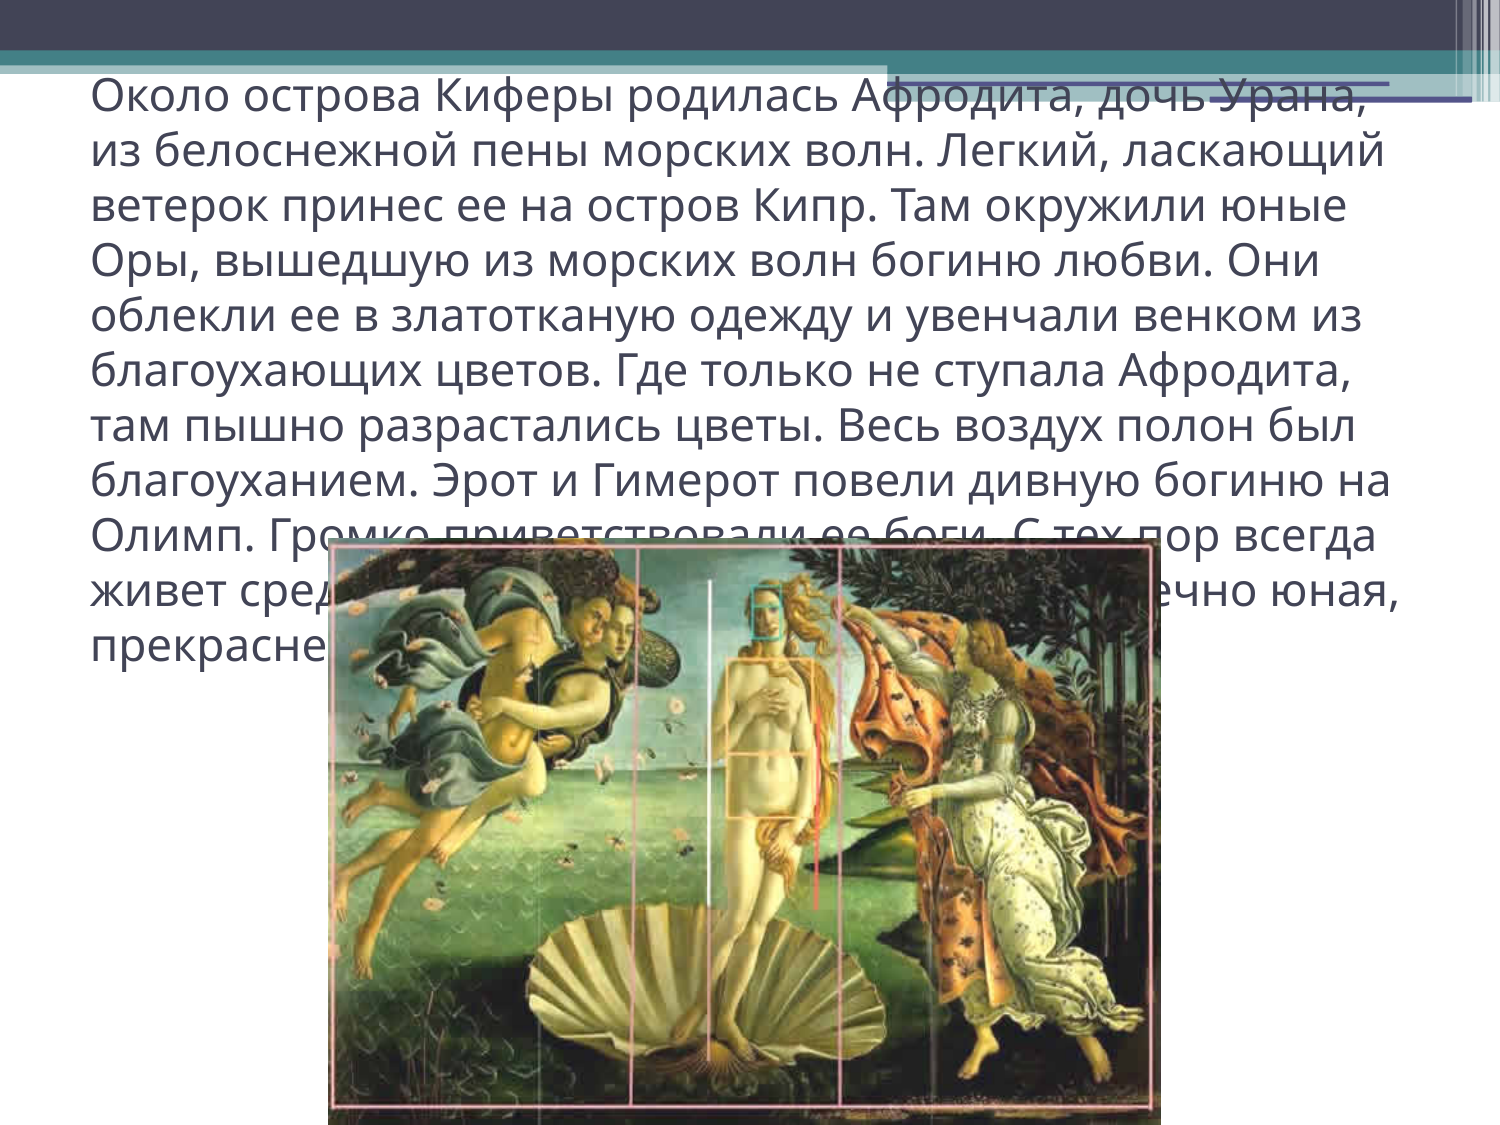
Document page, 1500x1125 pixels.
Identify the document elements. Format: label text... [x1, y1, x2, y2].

picture [328, 538, 1161, 1125]
title Около острова Киферы родилась Афродита, дочь Урана, из белоснежной пены морских волн. Легкий, ласкающий ветерок принес ее на остров Кипр. Там окружили юные Оры, вышедшую из морских волн богиню любви. Они облекли ее в златотканую одежду и увенчали венком из благоухающих цветов. Где только не ступала Афродита, там пышно разрастались цветы. Весь воздух полон был благоуханием. Эрот и Гимерот повели дивную богиню на Олимп. Громко приветствовали ее боги. С тех пор всегда живет среди богов Олимпа златая Афродита, вечно юная, прекраснейшая из богинь. [75, 58, 1425, 610]
